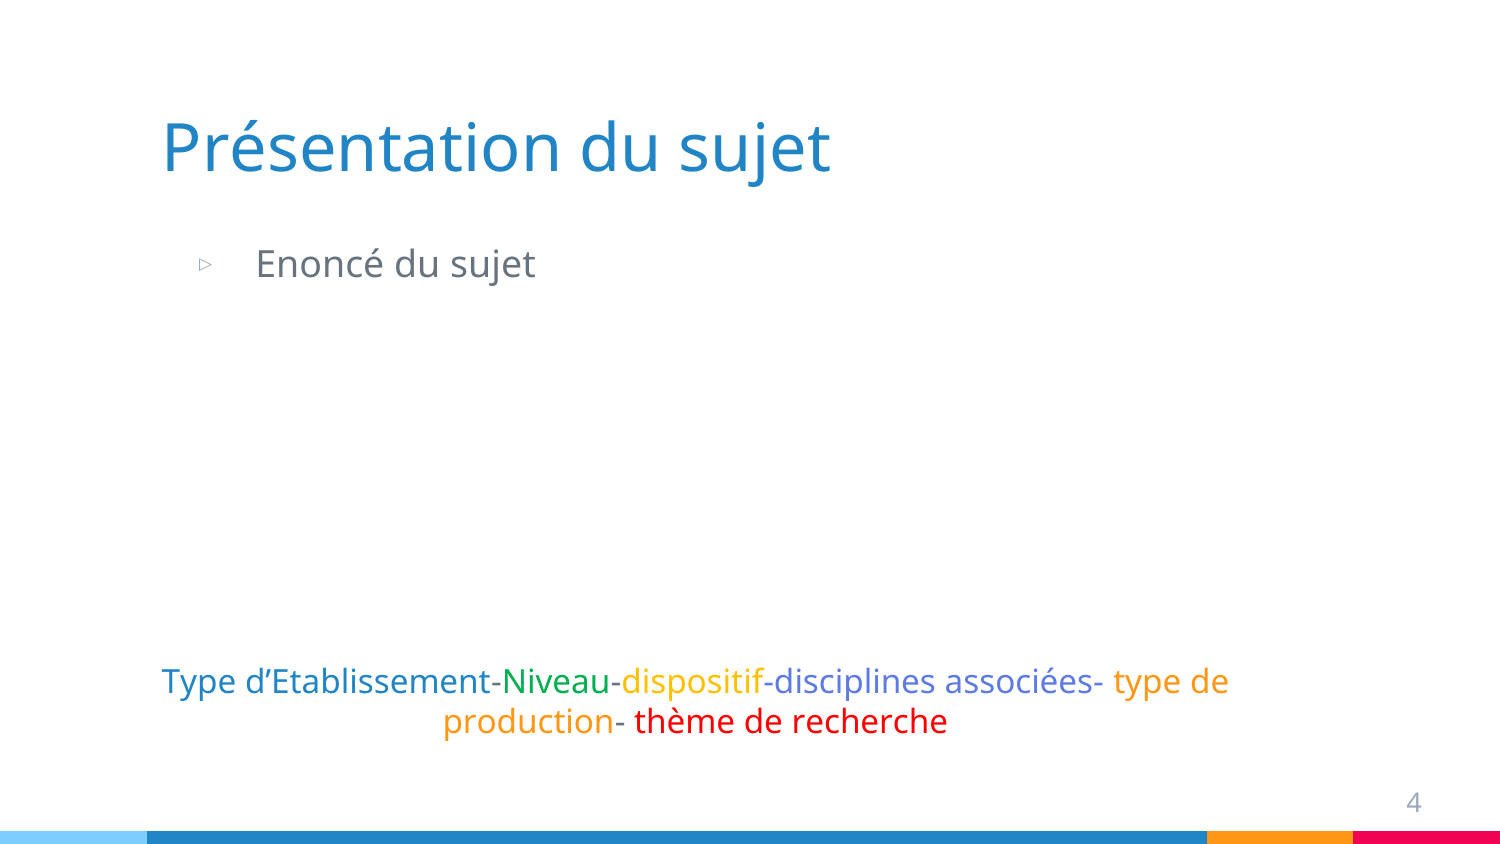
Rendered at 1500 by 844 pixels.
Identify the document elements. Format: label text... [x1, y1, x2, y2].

text_box 4 [1391, 770, 1482, 822]
title Présentation du sujet [146, 58, 1207, 200]
list Enoncé du sujet Type d’Etablissement-Niveau-dispositif-disciplines associées- type de production- thème de recherche [146, 225, 1310, 771]
